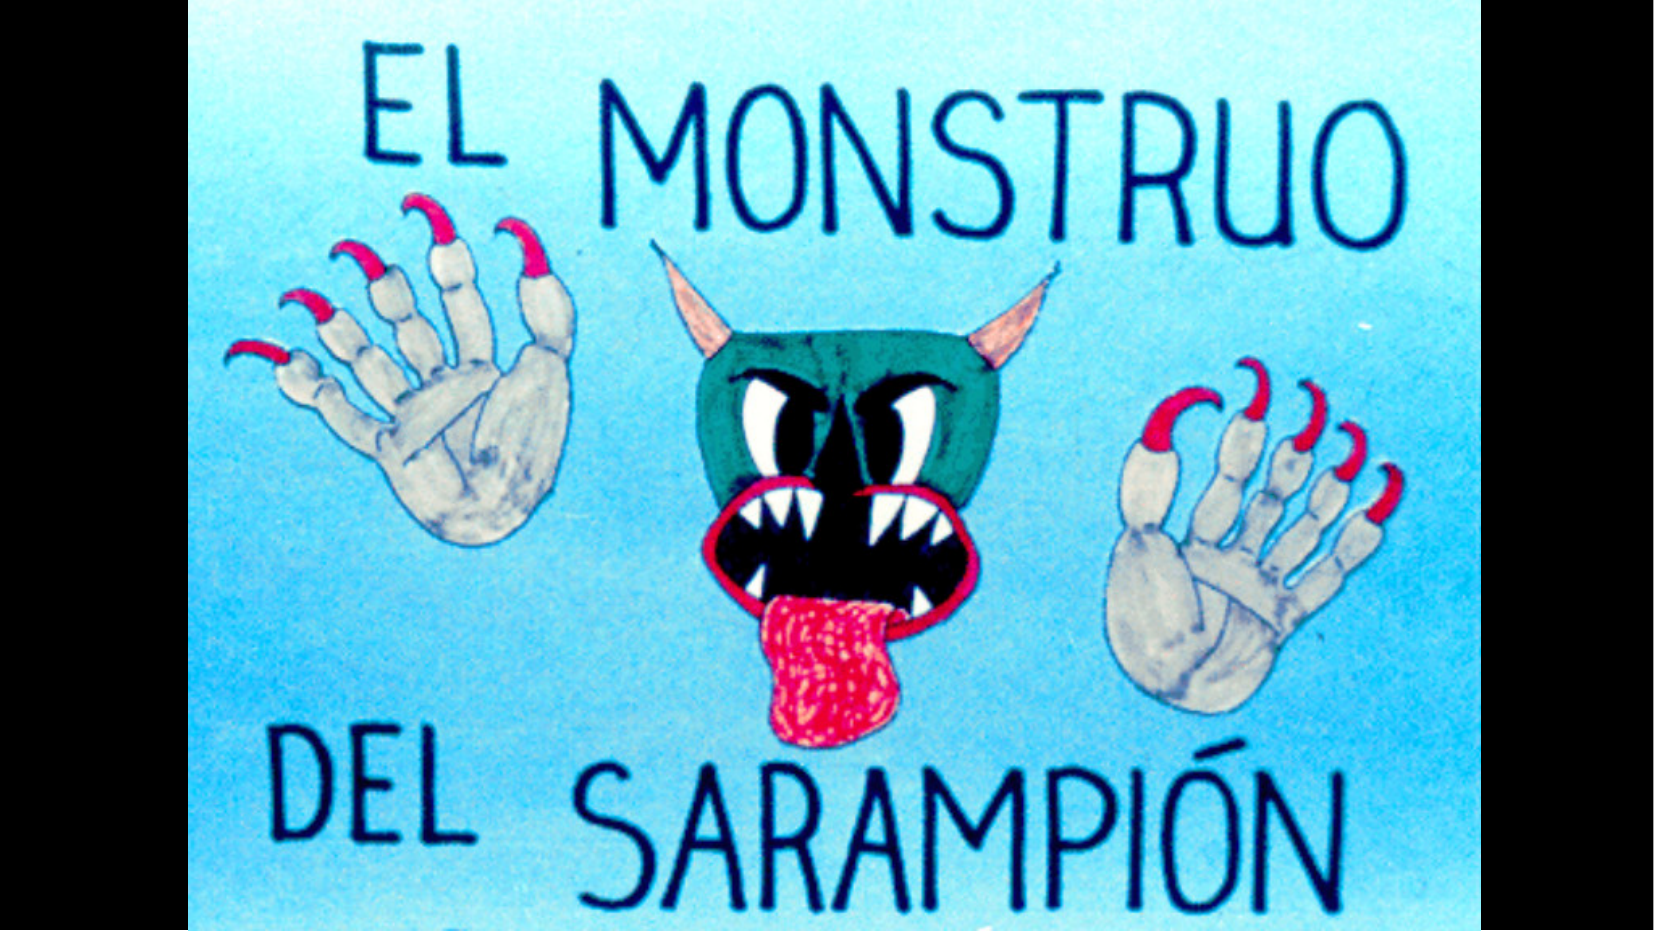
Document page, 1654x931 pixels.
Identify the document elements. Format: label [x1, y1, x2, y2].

picture [188, 0, 1481, 931]
